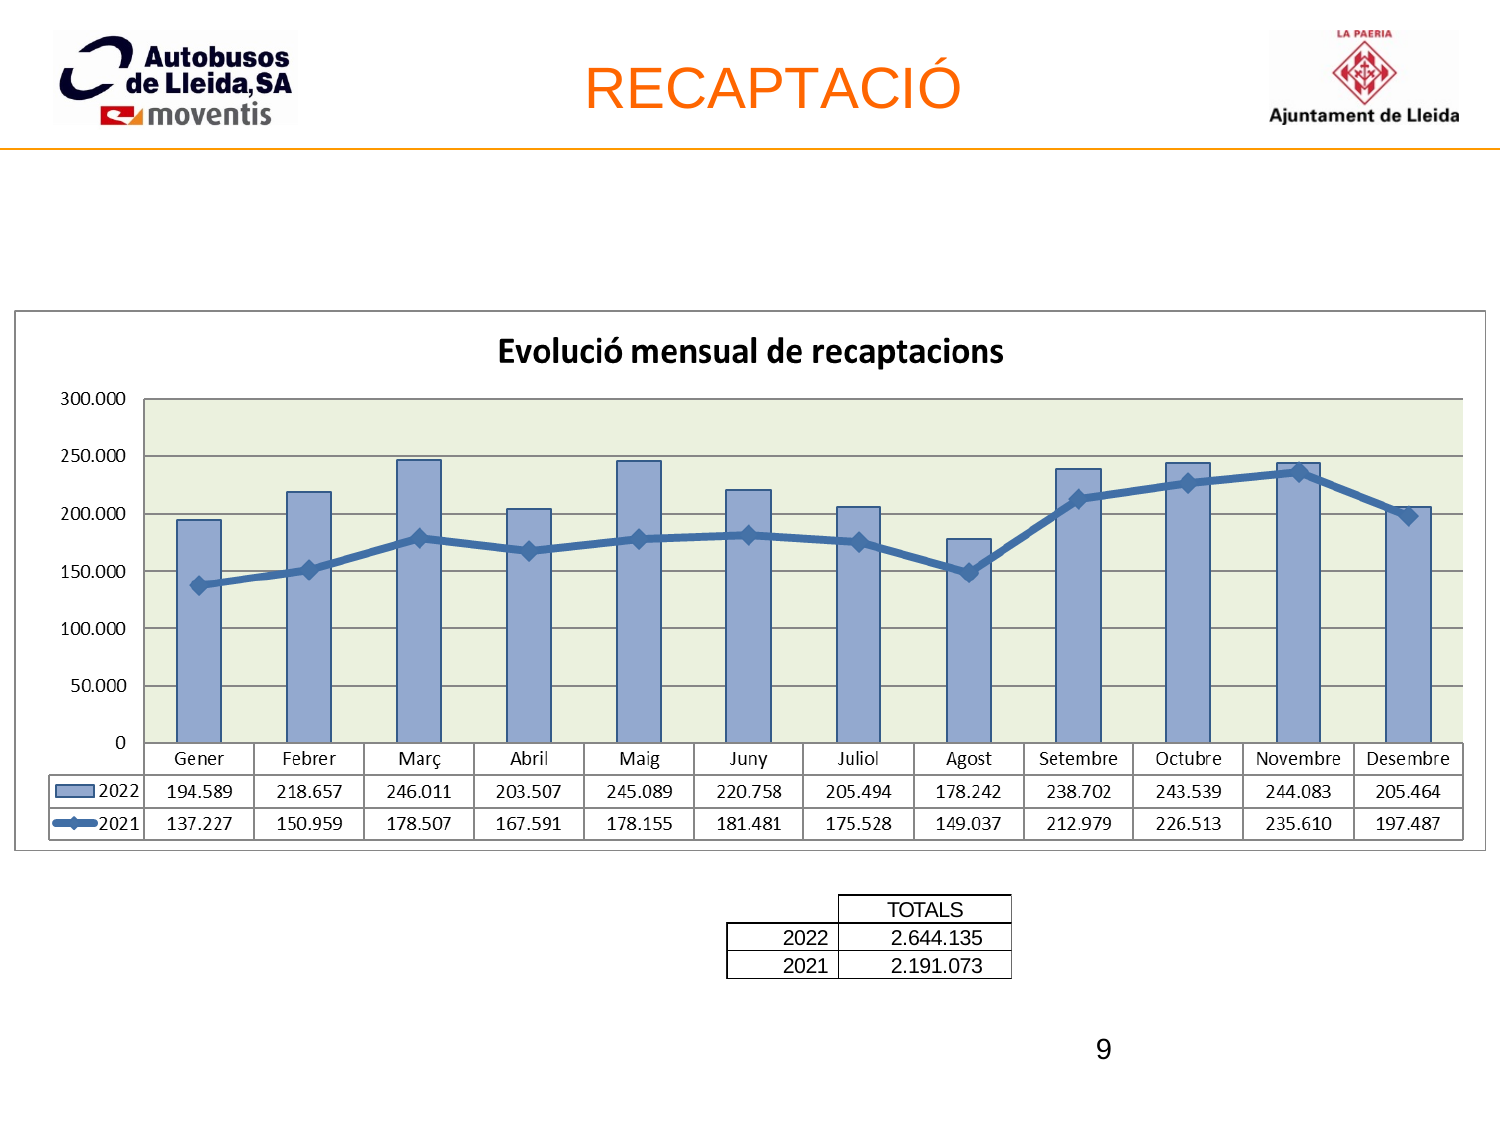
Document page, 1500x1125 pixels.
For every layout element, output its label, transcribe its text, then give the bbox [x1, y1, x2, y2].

picture [14, 310, 1486, 851]
picture [726, 894, 1013, 980]
text_box RECAPTACIÓ [454, 42, 1093, 114]
text_box 9 [1080, 1023, 1431, 1102]
